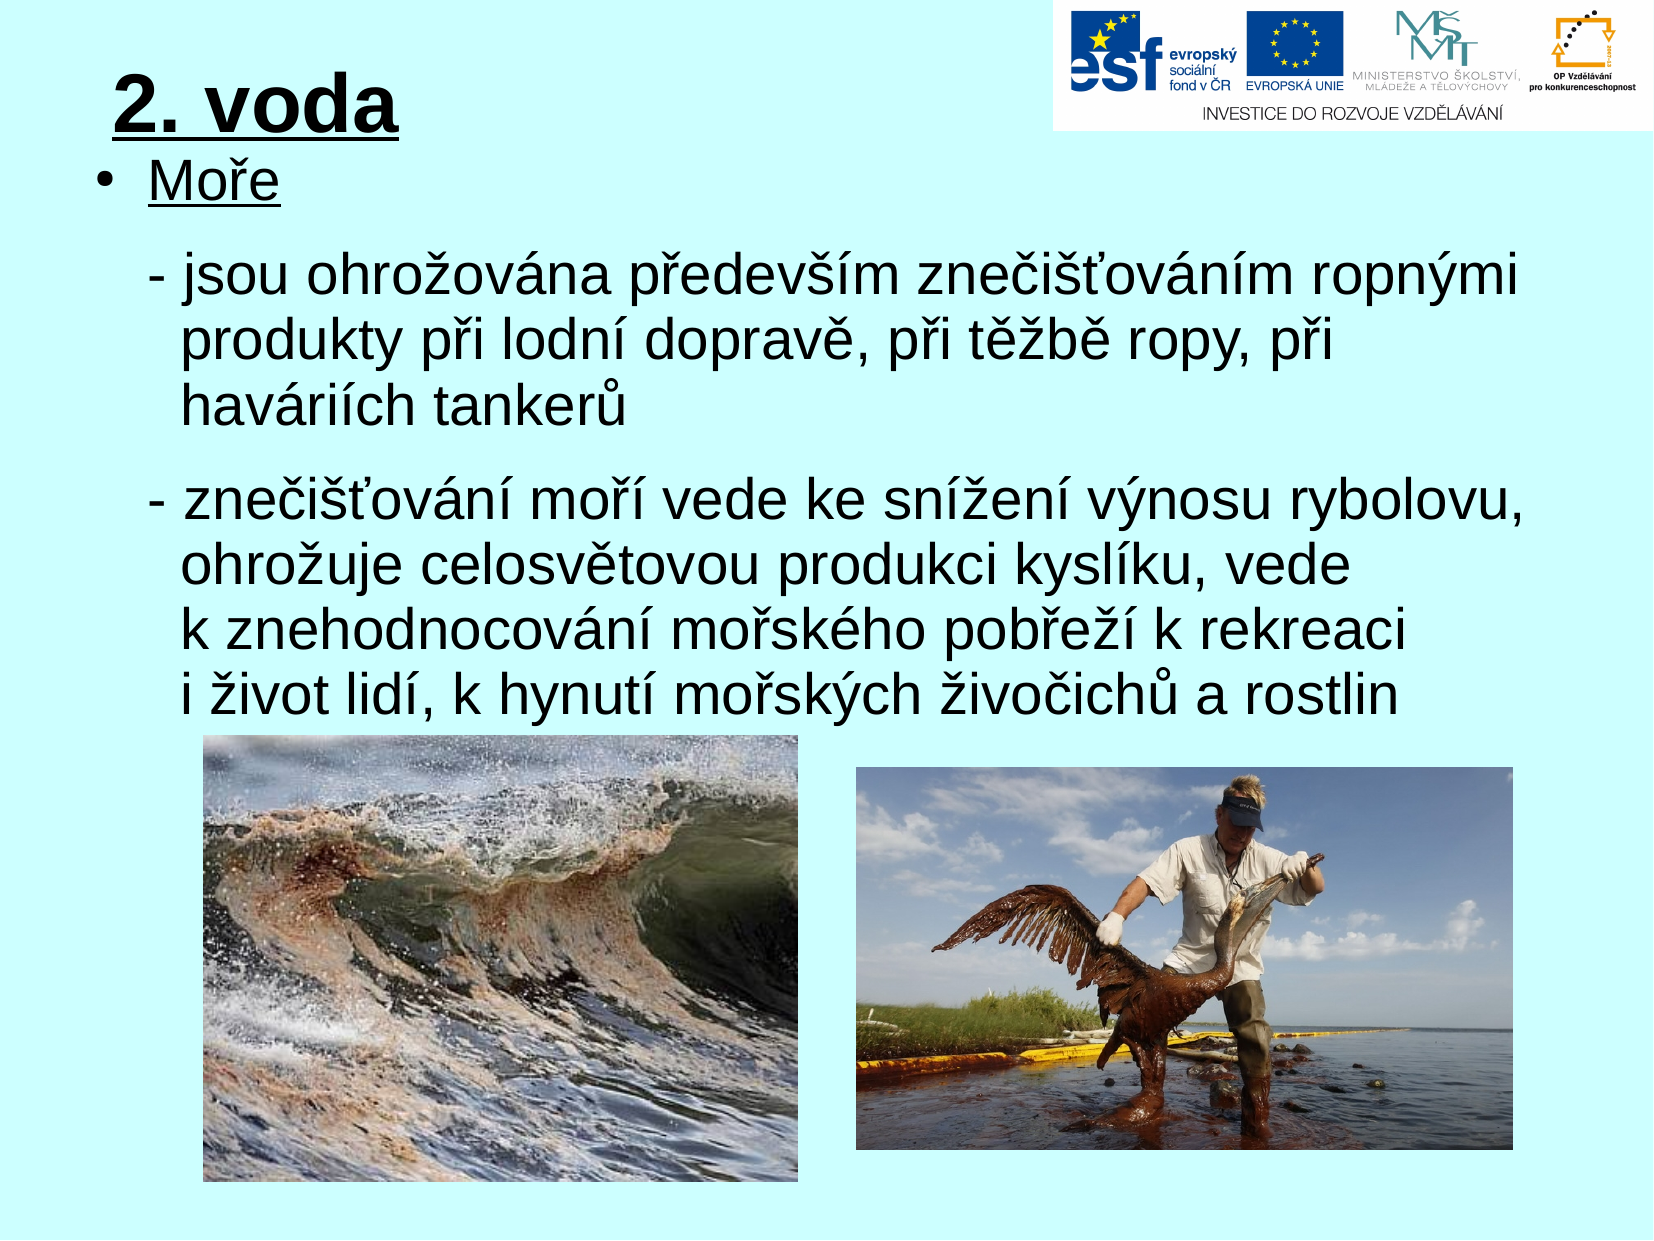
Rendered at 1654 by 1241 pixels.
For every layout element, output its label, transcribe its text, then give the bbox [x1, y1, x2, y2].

list Moře - jsou ohrožována především znečišťováním ropnými produkty při lodní dopravě, při těžbě ropy, při haváriích tankerů - znečišťování moří vede ke snížení výnosu rybolovu, ohrožuje celosvětovou produkci kyslíku, vede k znehodnocování mořského pobřeží k rekreaci i život lidí, k hynutí mořských živočichů a rostlin [76, 147, 1565, 967]
picture [856, 767, 1513, 1150]
picture [1053, 0, 1654, 131]
title 2. voda [82, 0, 1571, 208]
picture [203, 735, 798, 1182]
